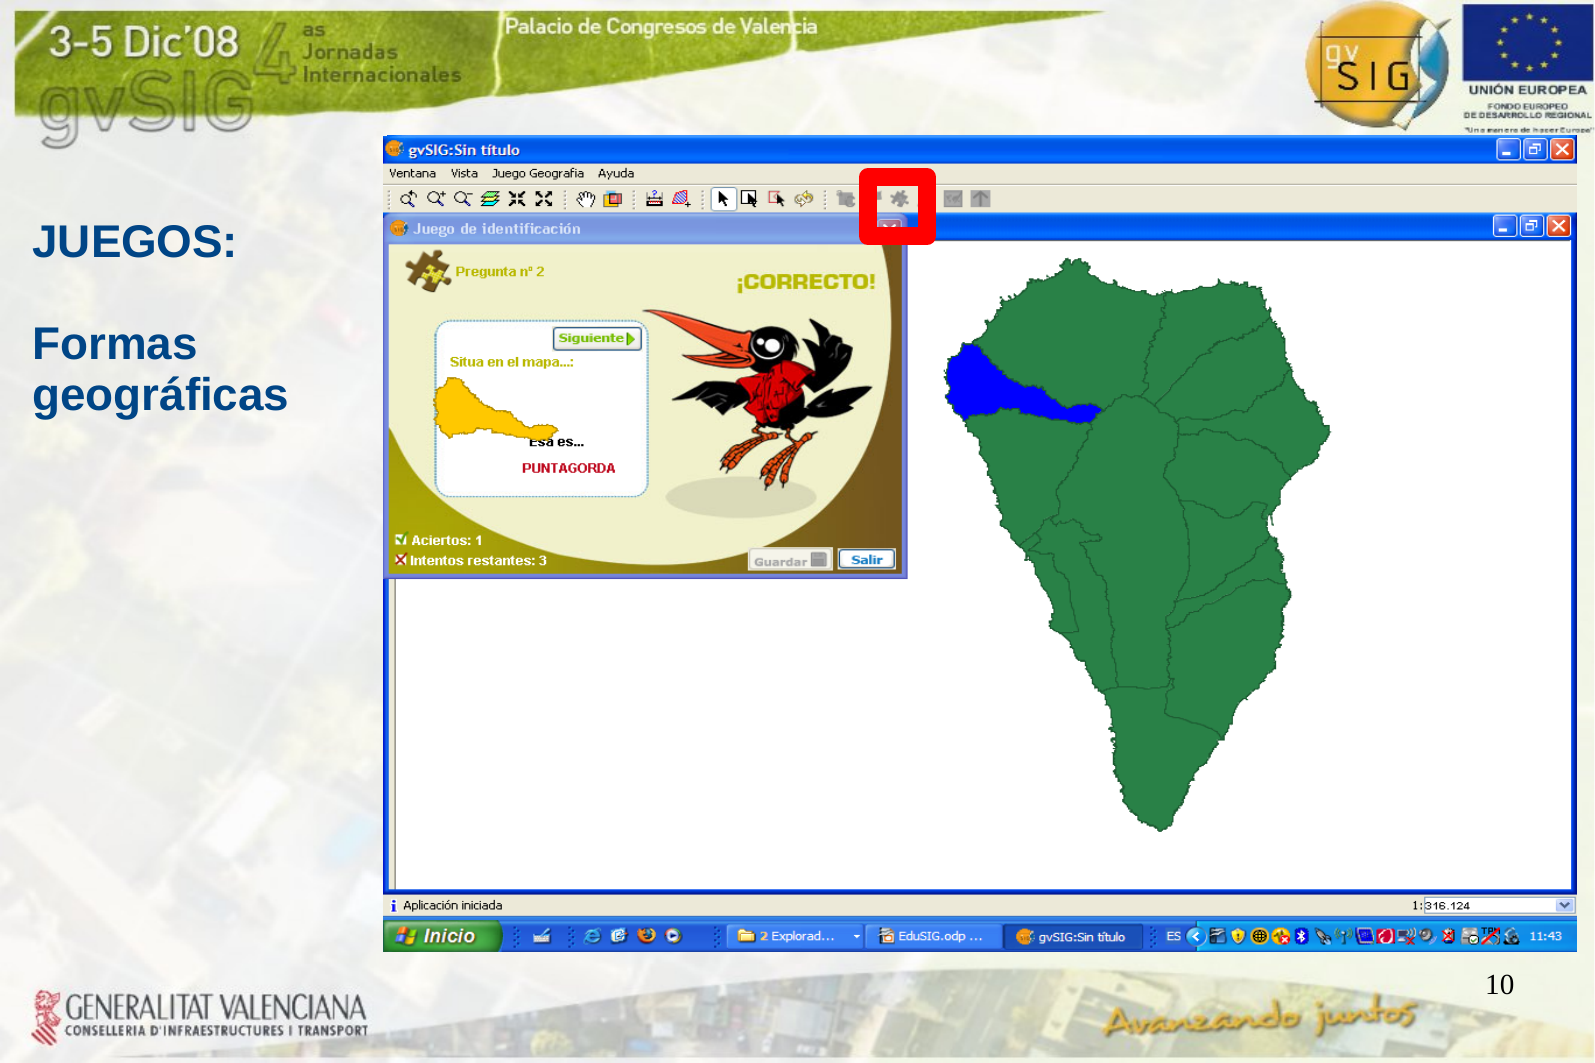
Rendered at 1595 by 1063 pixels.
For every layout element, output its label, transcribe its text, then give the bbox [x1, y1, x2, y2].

picture [0, 0, 1595, 1063]
text_box JUEGOS: Formas geográficas [17, 208, 383, 586]
